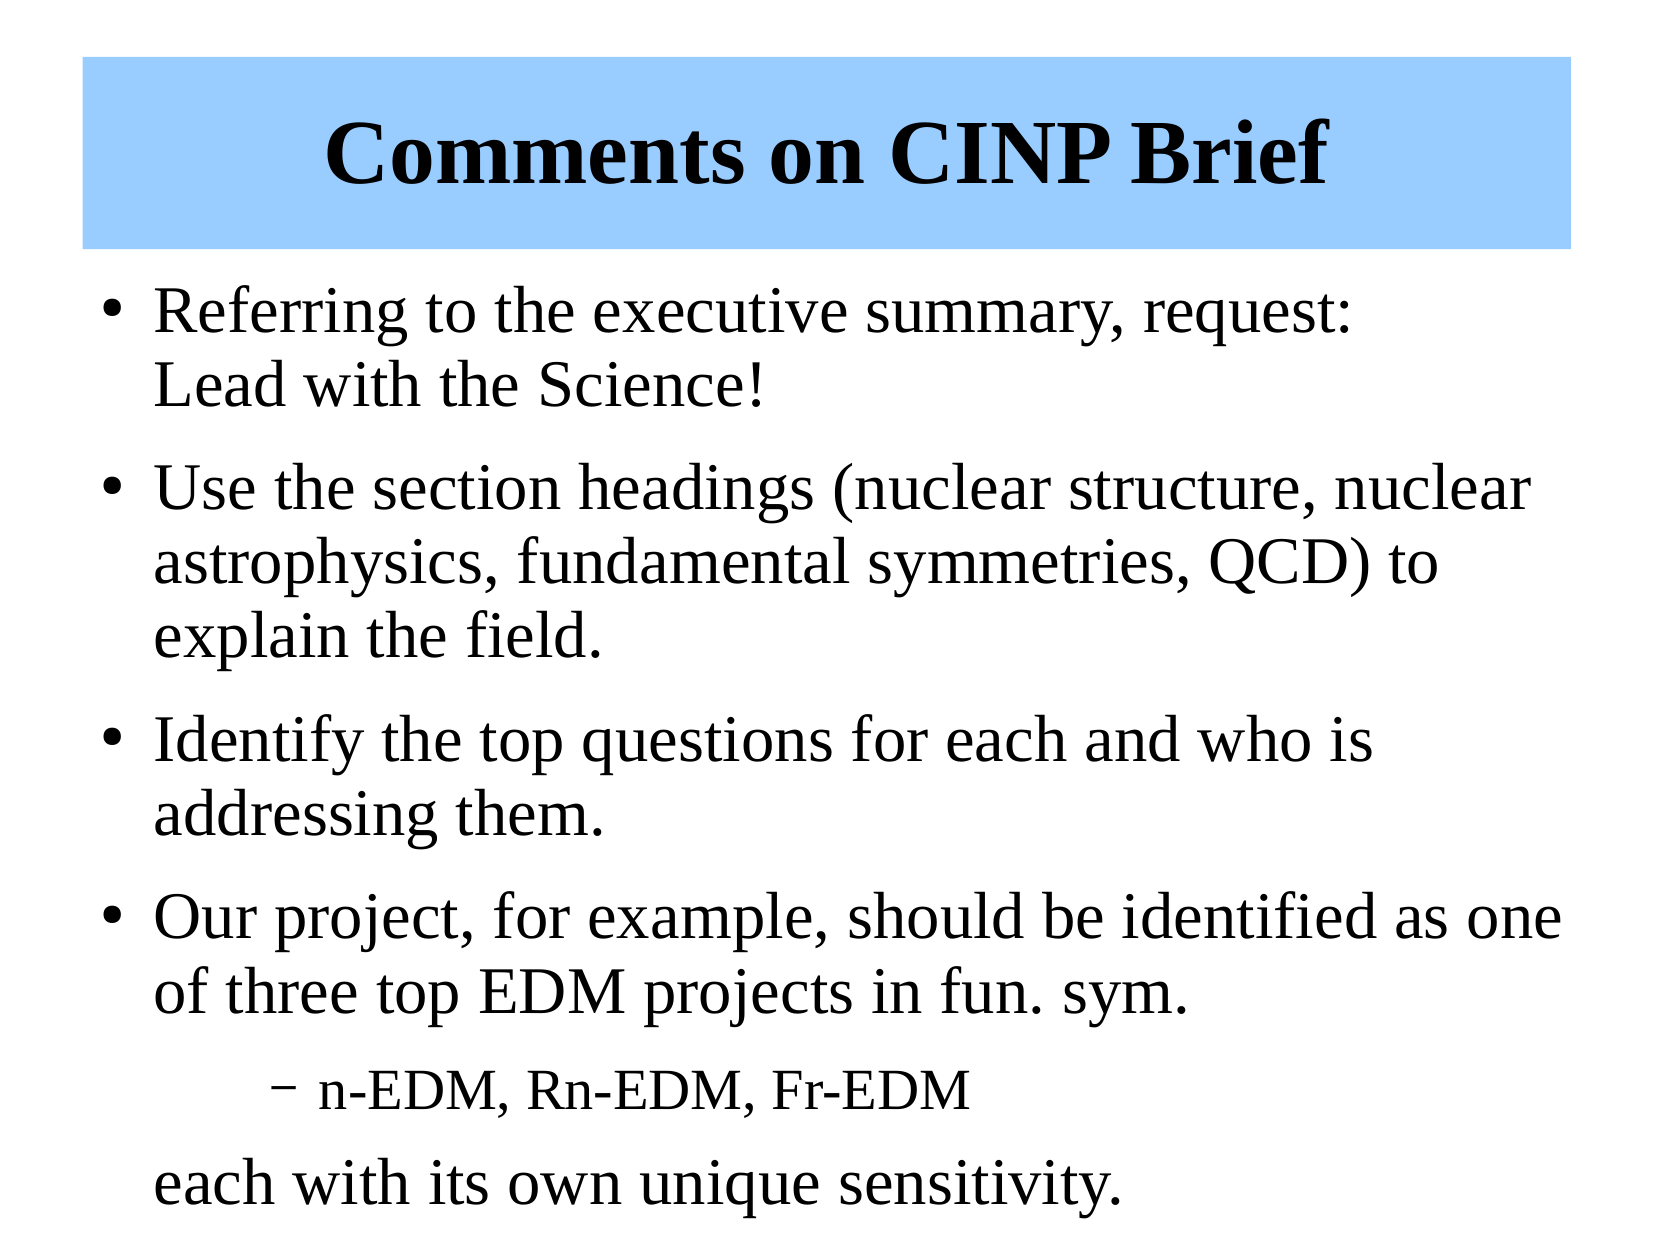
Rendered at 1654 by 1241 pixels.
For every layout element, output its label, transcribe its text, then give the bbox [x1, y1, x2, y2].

title Comments on CINP Brief [82, 56, 1571, 250]
list Referring to the executive summary, request: Lead with the Science! Use the section headings (nuclear structure, nuclear astrophysics, fundamental symmetries, QCD) to explain the field. Identify the top questions for each and who is addressing them. Our project, for example, should be identified as one of three top EDM projects in fun. sym. n-EDM, Rn-EDM, Fr-EDM each with its own unique sensitivity. [82, 272, 1571, 1220]
